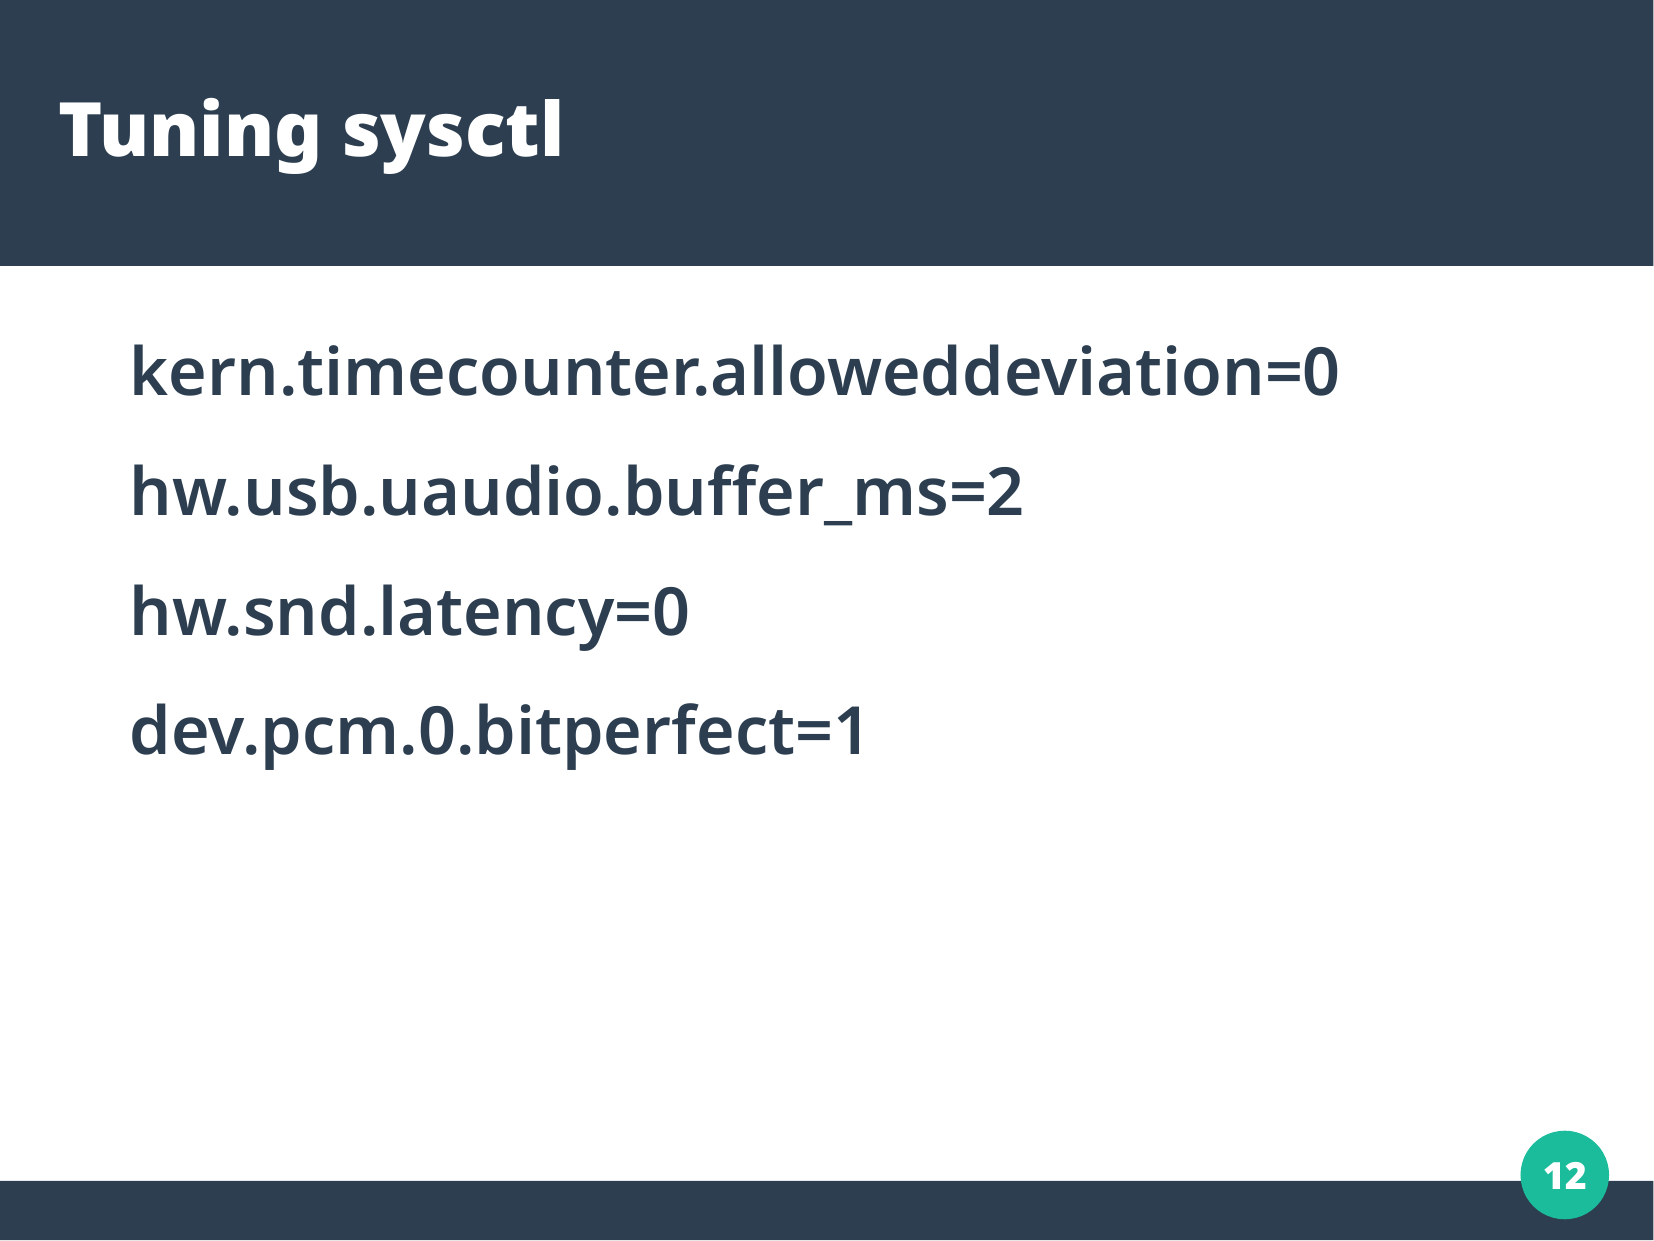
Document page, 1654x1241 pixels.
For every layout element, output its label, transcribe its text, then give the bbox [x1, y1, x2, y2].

title Tuning sysctl [58, 49, 1595, 207]
list kern.timecounter.alloweddeviation=0 hw.usb.uaudio.buffer_ms=2 hw.snd.latency=0 dev.pcm.0.bitperfect=1 [58, 324, 1595, 1152]
